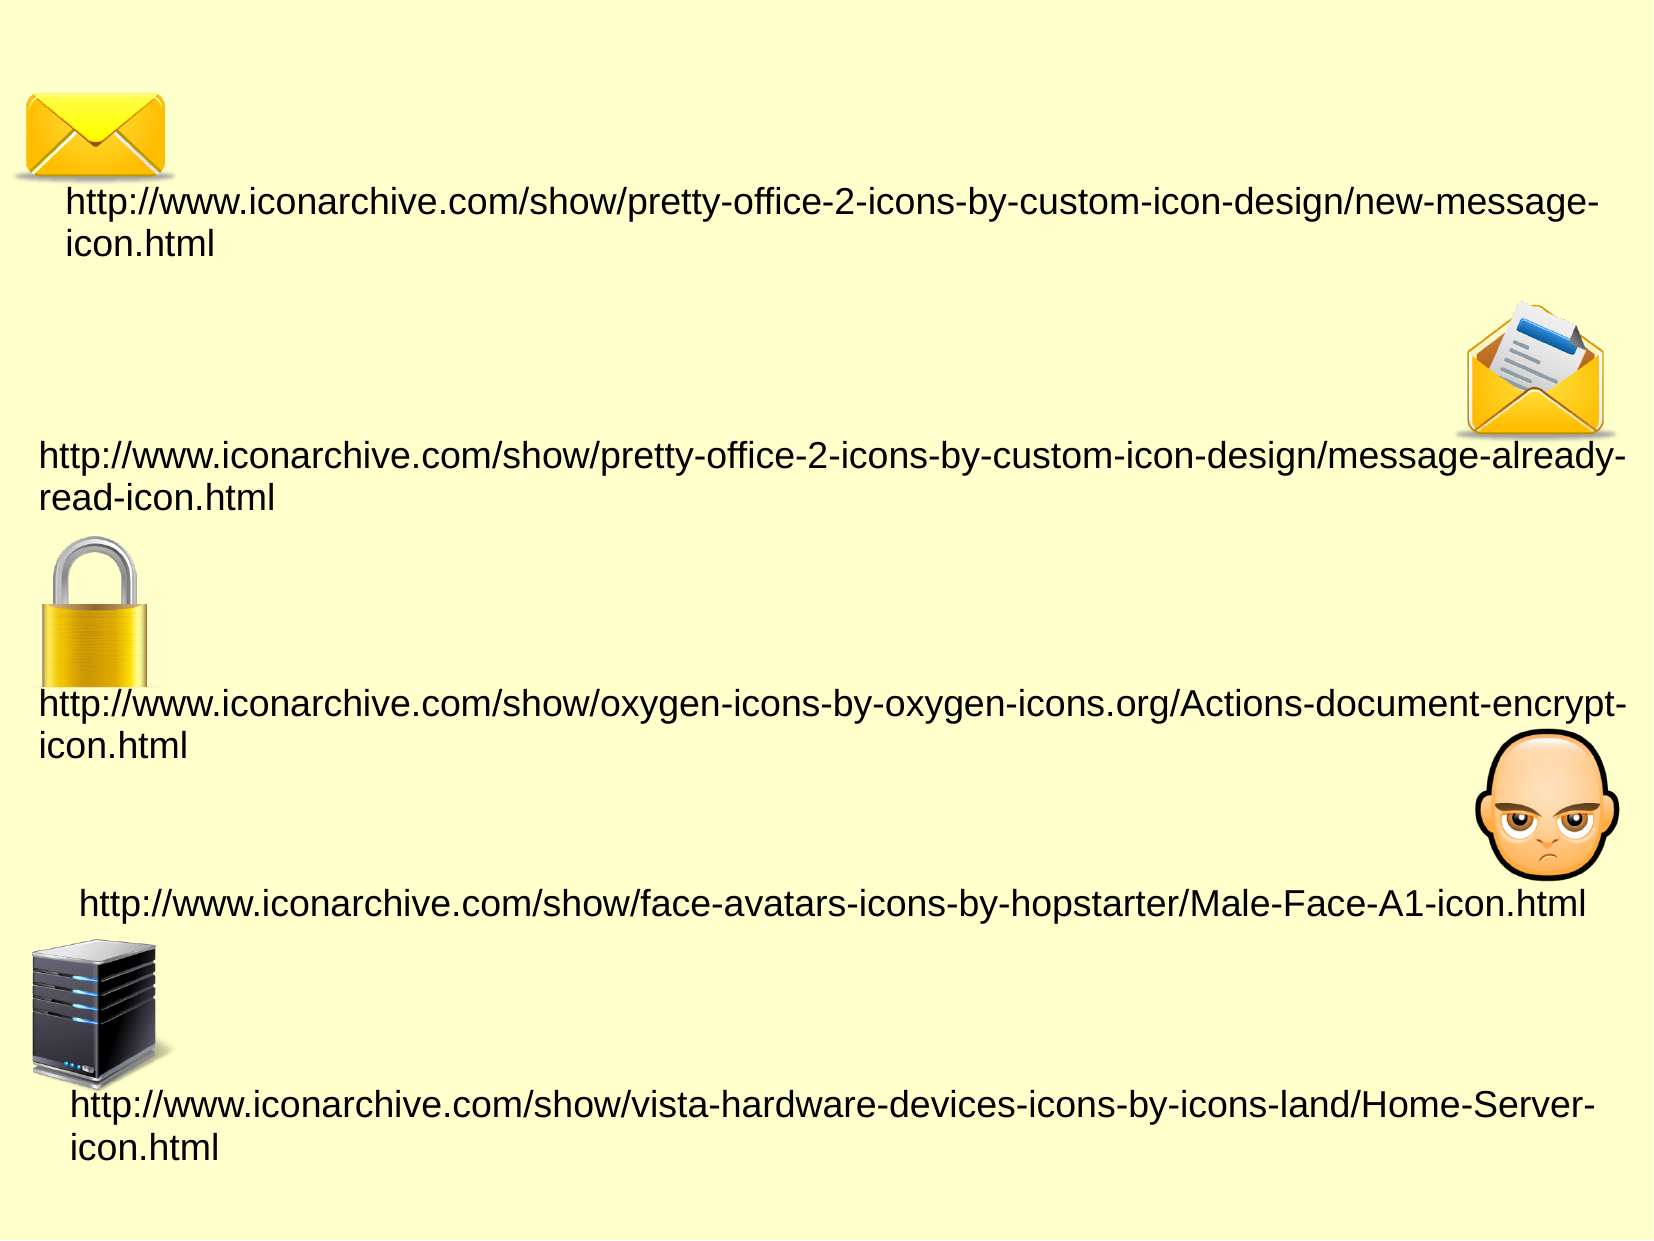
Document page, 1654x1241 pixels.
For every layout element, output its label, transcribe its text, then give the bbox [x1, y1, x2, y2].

picture [11, 531, 178, 697]
text_box http://www.iconarchive.com/show/oxygen-icons-by-oxygen-icons.org/Actions-document-encrypt-icon.html [23, 674, 1645, 783]
picture [17, 927, 184, 1093]
picture [1464, 783, 1630, 886]
text_box http://www.iconarchive.com/show/pretty-office-2-icons-by-custom-icon-design/new-message-icon.html [50, 172, 1618, 281]
text_box http://www.iconarchive.com/show/vista-hardware-devices-icons-by-icons-land/Home-Server-icon.html [55, 1076, 1614, 1185]
text_box http://www.iconarchive.com/show/pretty-office-2-icons-by-custom-icon-design/message-already-read-icon.html [23, 426, 1645, 535]
text_box http://www.iconarchive.com/show/face-avatars-icons-by-hopstarter/Male-Face-A1-icon.html [64, 875, 1605, 978]
picture [11, 47, 178, 213]
picture [1452, 283, 1619, 426]
